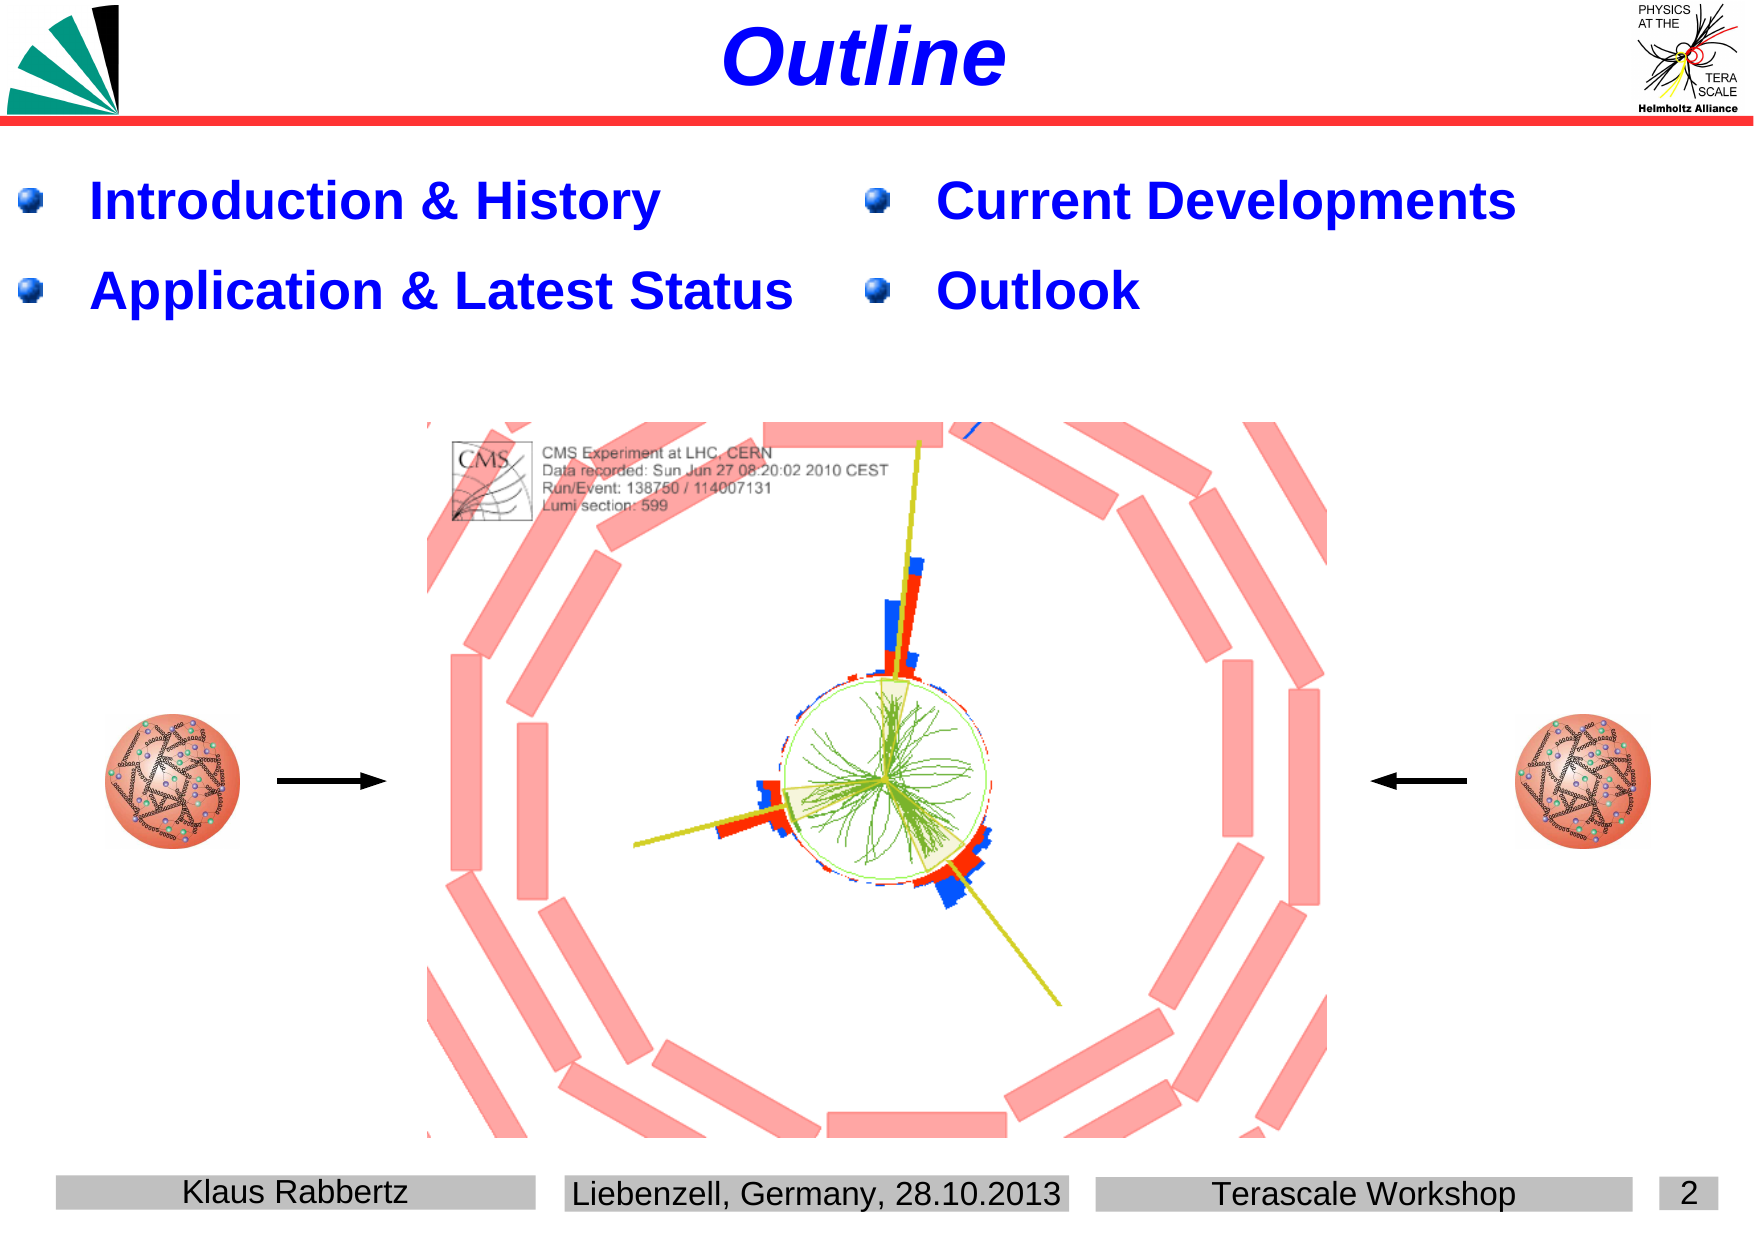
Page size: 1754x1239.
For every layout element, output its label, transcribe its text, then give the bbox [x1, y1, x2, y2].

picture [1515, 714, 1651, 849]
list Introduction & History Application & Latest Status [7, 170, 853, 333]
picture [427, 422, 1327, 1139]
title Outline [123, 0, 1606, 114]
picture [105, 714, 240, 849]
picture [7, 5, 119, 116]
list Current Developments Outlook [853, 170, 1742, 333]
picture [1631, 1, 1745, 115]
